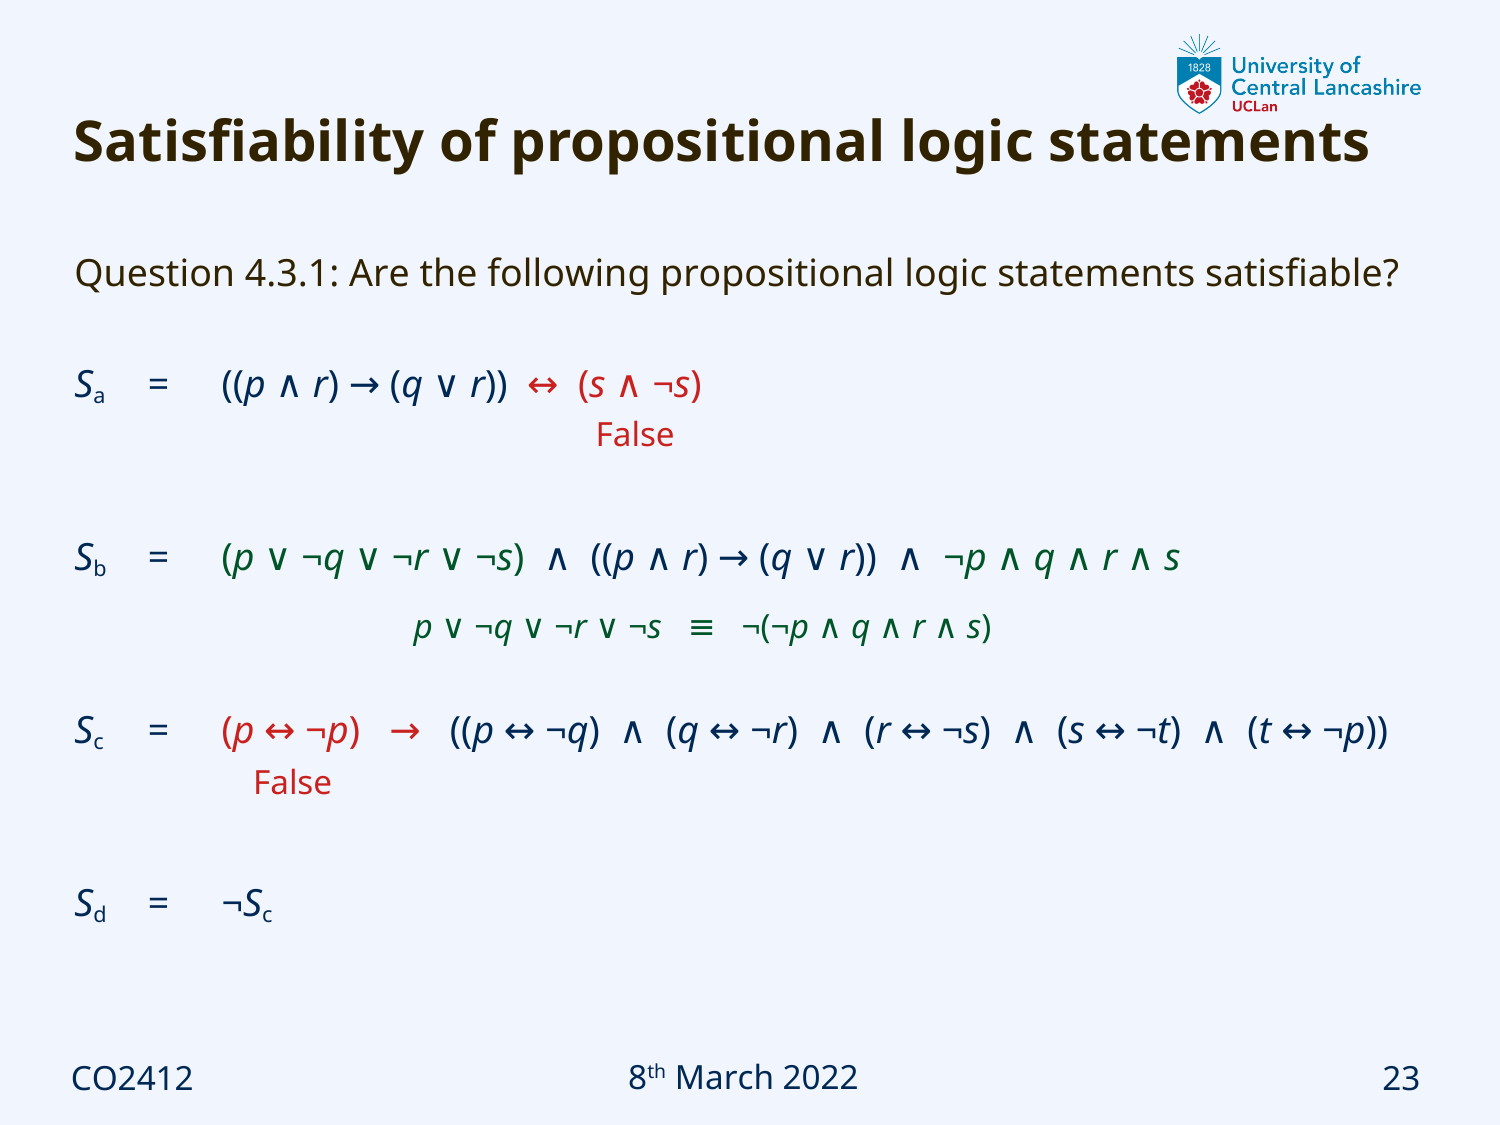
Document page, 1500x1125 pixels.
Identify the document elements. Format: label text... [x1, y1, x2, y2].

text_box False [580, 405, 726, 461]
text_box p ∨ ¬q ∨ ¬r ∨ ¬s ≡ ¬(¬p ∧ q ∧ r ∧ s) [357, 597, 1047, 653]
title Satisfiability of propositional logic statements [58, 93, 1475, 186]
text_box False [238, 753, 384, 809]
text_box Sa = ((p ∧ r) → (q ∨ r)) ↔ (s ∧ ¬s) Sb = (p ∨ ¬q ∨ ¬r ∨ ¬s) ∧ ((p ∧ r) → (q ∨ r)) ∧ ¬p ∧ q ∧ r ∧ s Sc = (p ↔ ¬p) → ((p ↔ ¬q) ∧ (q ↔ ¬r) ∧ (r ↔ ¬s) ∧ (s ↔ ¬t) ∧ (t ↔ ¬p)) Sd = ¬Sc [59, 346, 1435, 935]
text_box Question 4.3.1: Are the following propositional logic statements satisfiable? [59, 234, 1435, 341]
picture [1177, 34, 1421, 93]
